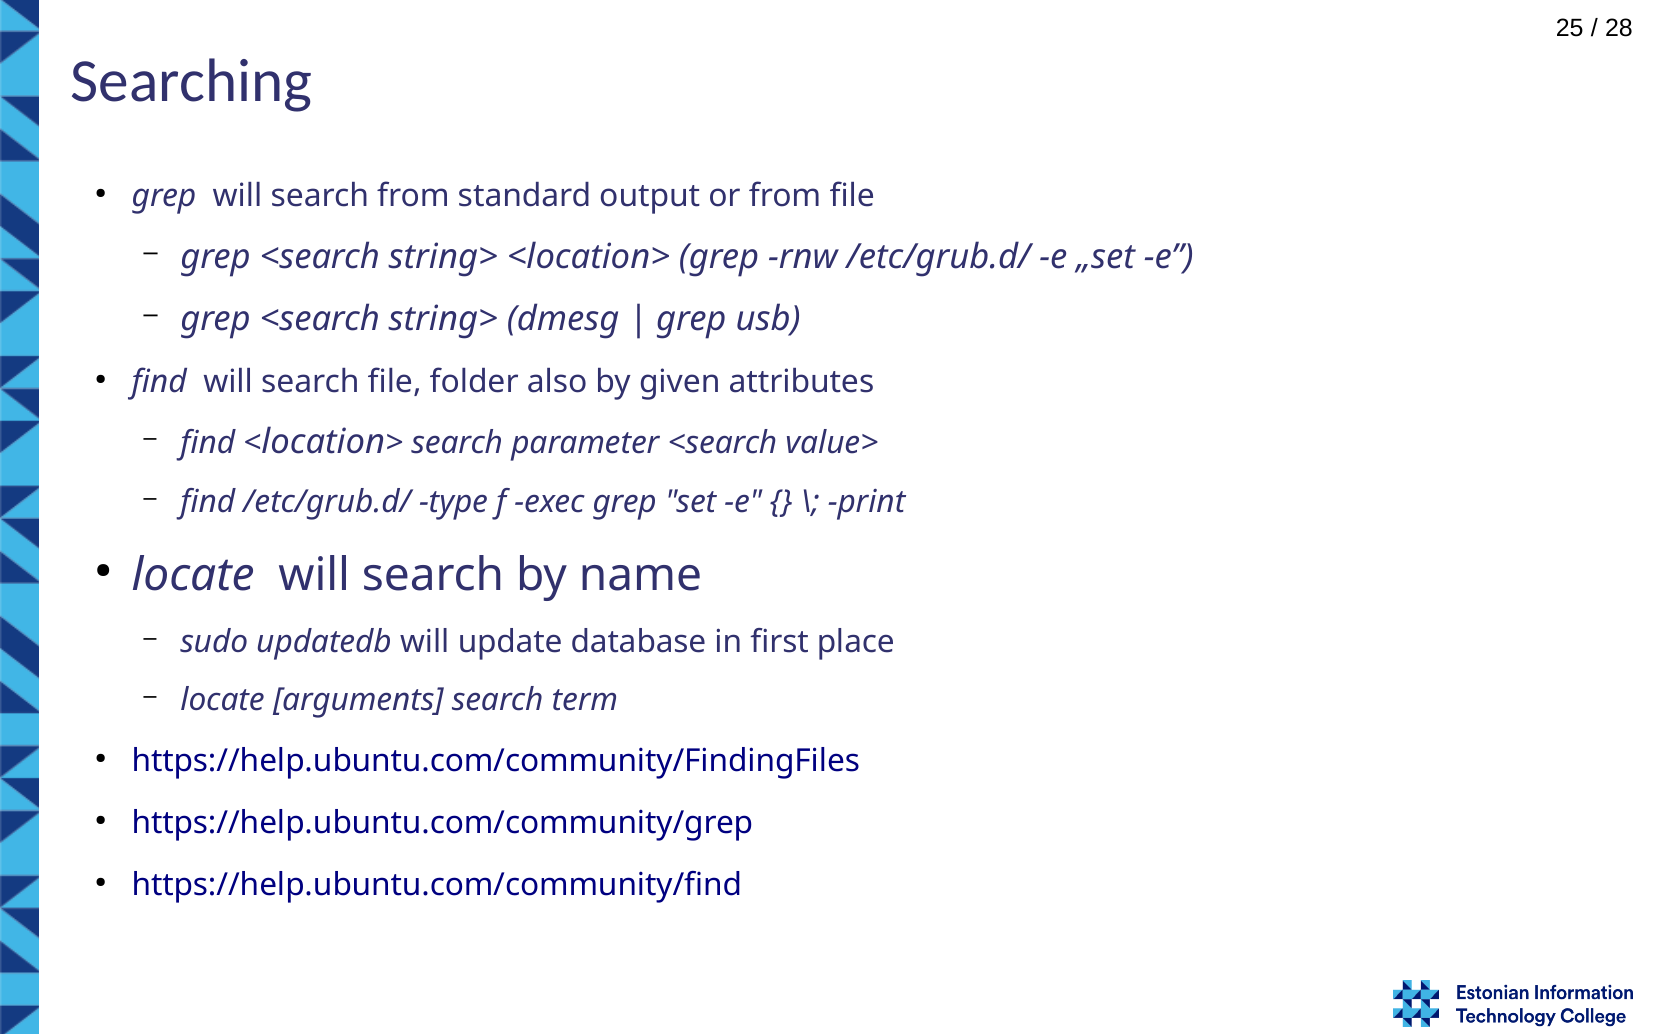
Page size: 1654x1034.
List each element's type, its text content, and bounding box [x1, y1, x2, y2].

title Searching [70, 41, 1630, 130]
picture [1393, 980, 1633, 1027]
list grep will search from standard output or from file grep <search string> <location> (grep -rnw /etc/grub.d/ -e „set -e”) grep <search string> (dmesg | grep usb) find will search file, folder also by given attributes find <location> search parameter <search value> find /etc/grub.d/ -type f -exec grep "set -e" {} \; -print locate will search by name sudo updatedb will update database in first place locate [arguments] search term https://help.ubuntu.com/community/FindingFiles https://help.ubuntu.com/community/grep https://help.ubuntu.com/community/find [82, 172, 1595, 916]
